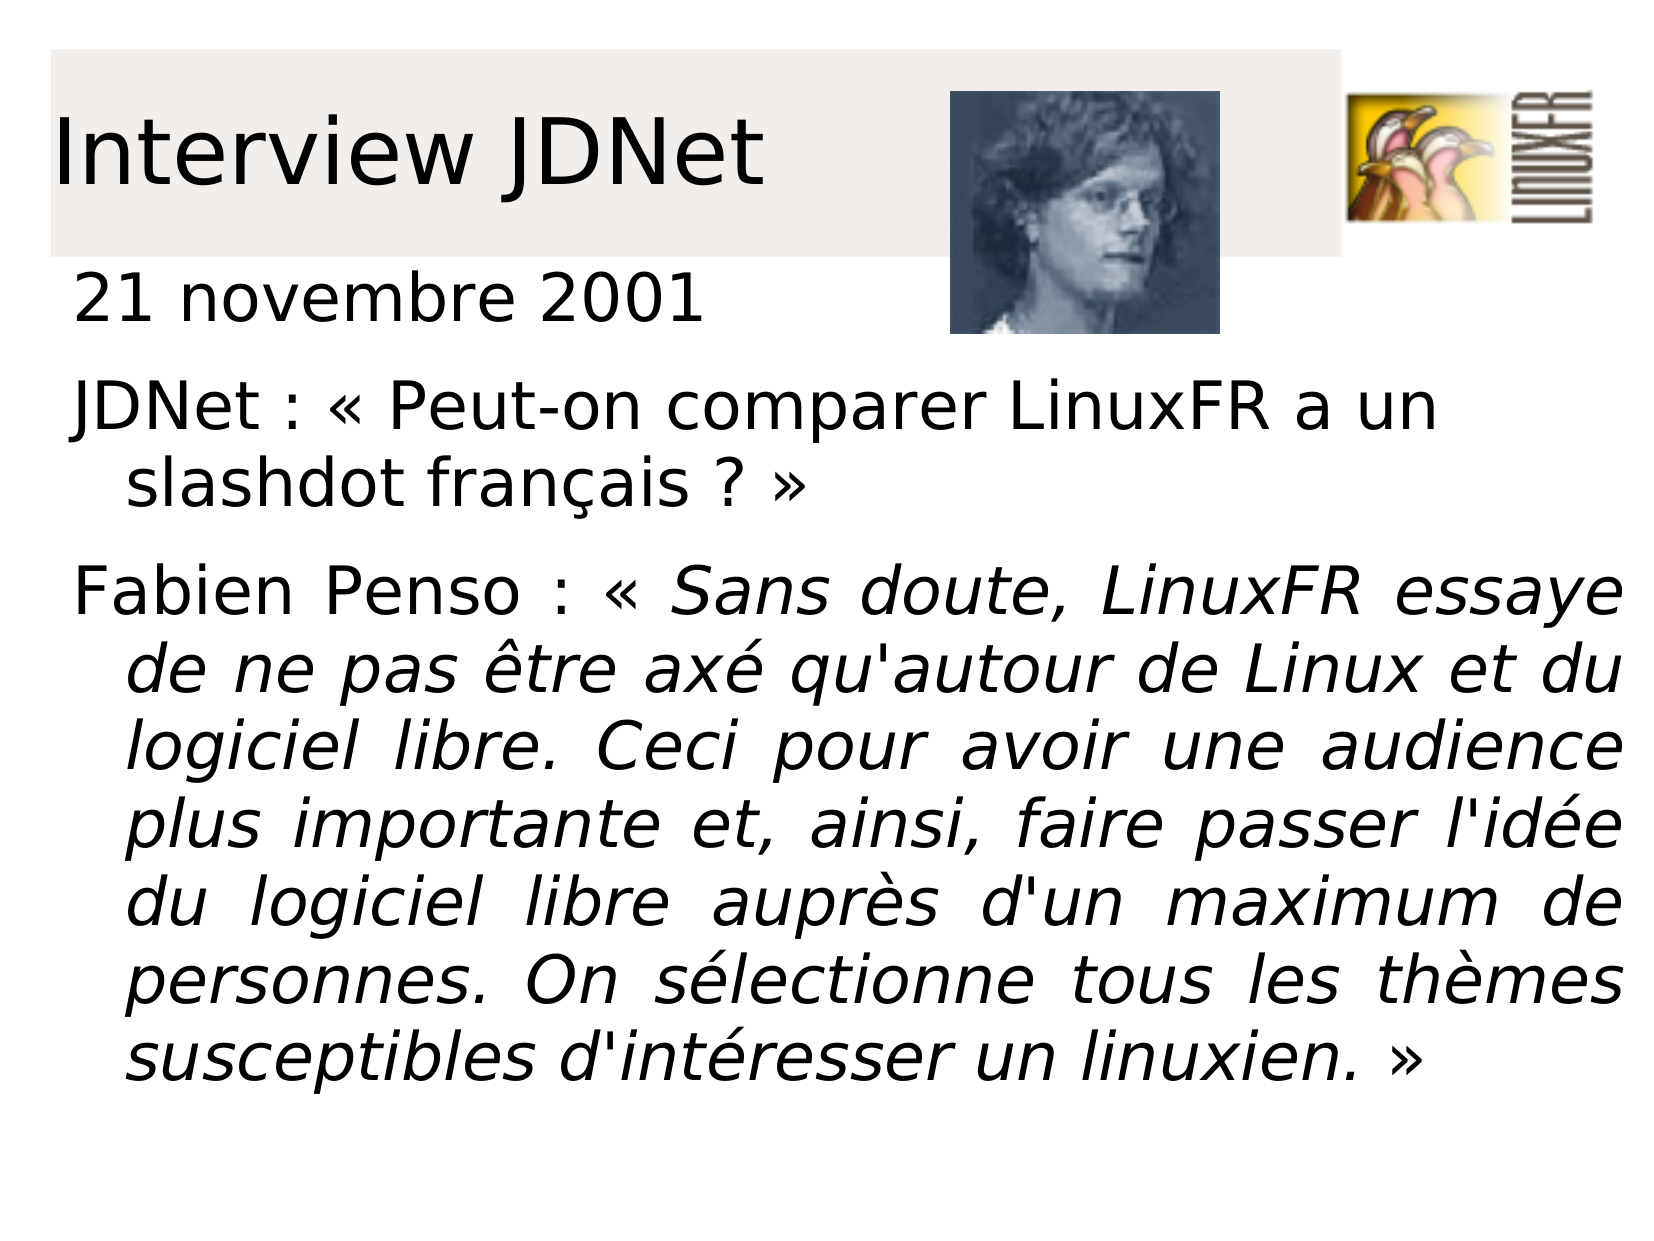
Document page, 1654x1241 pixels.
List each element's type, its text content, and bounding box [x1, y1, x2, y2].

picture [950, 91, 1220, 334]
picture [1342, 88, 1601, 229]
title Interview JDNet [51, 49, 1342, 257]
list 21 novembre 2001 JDNet : « Peut-on comparer LinuxFR a un slashdot français ? » Fabien Penso : « Sans doute, LinuxFR essaye de ne pas être axé qu'autour de Linux et du logiciel libre. Ceci pour avoir une audience plus importante et, ainsi, faire passer l'idée du logiciel libre auprès d'un maximum de personnes. On sélectionne tous les thèmes susceptibles d'intéresser un linuxien. » [54, 259, 1628, 1175]
